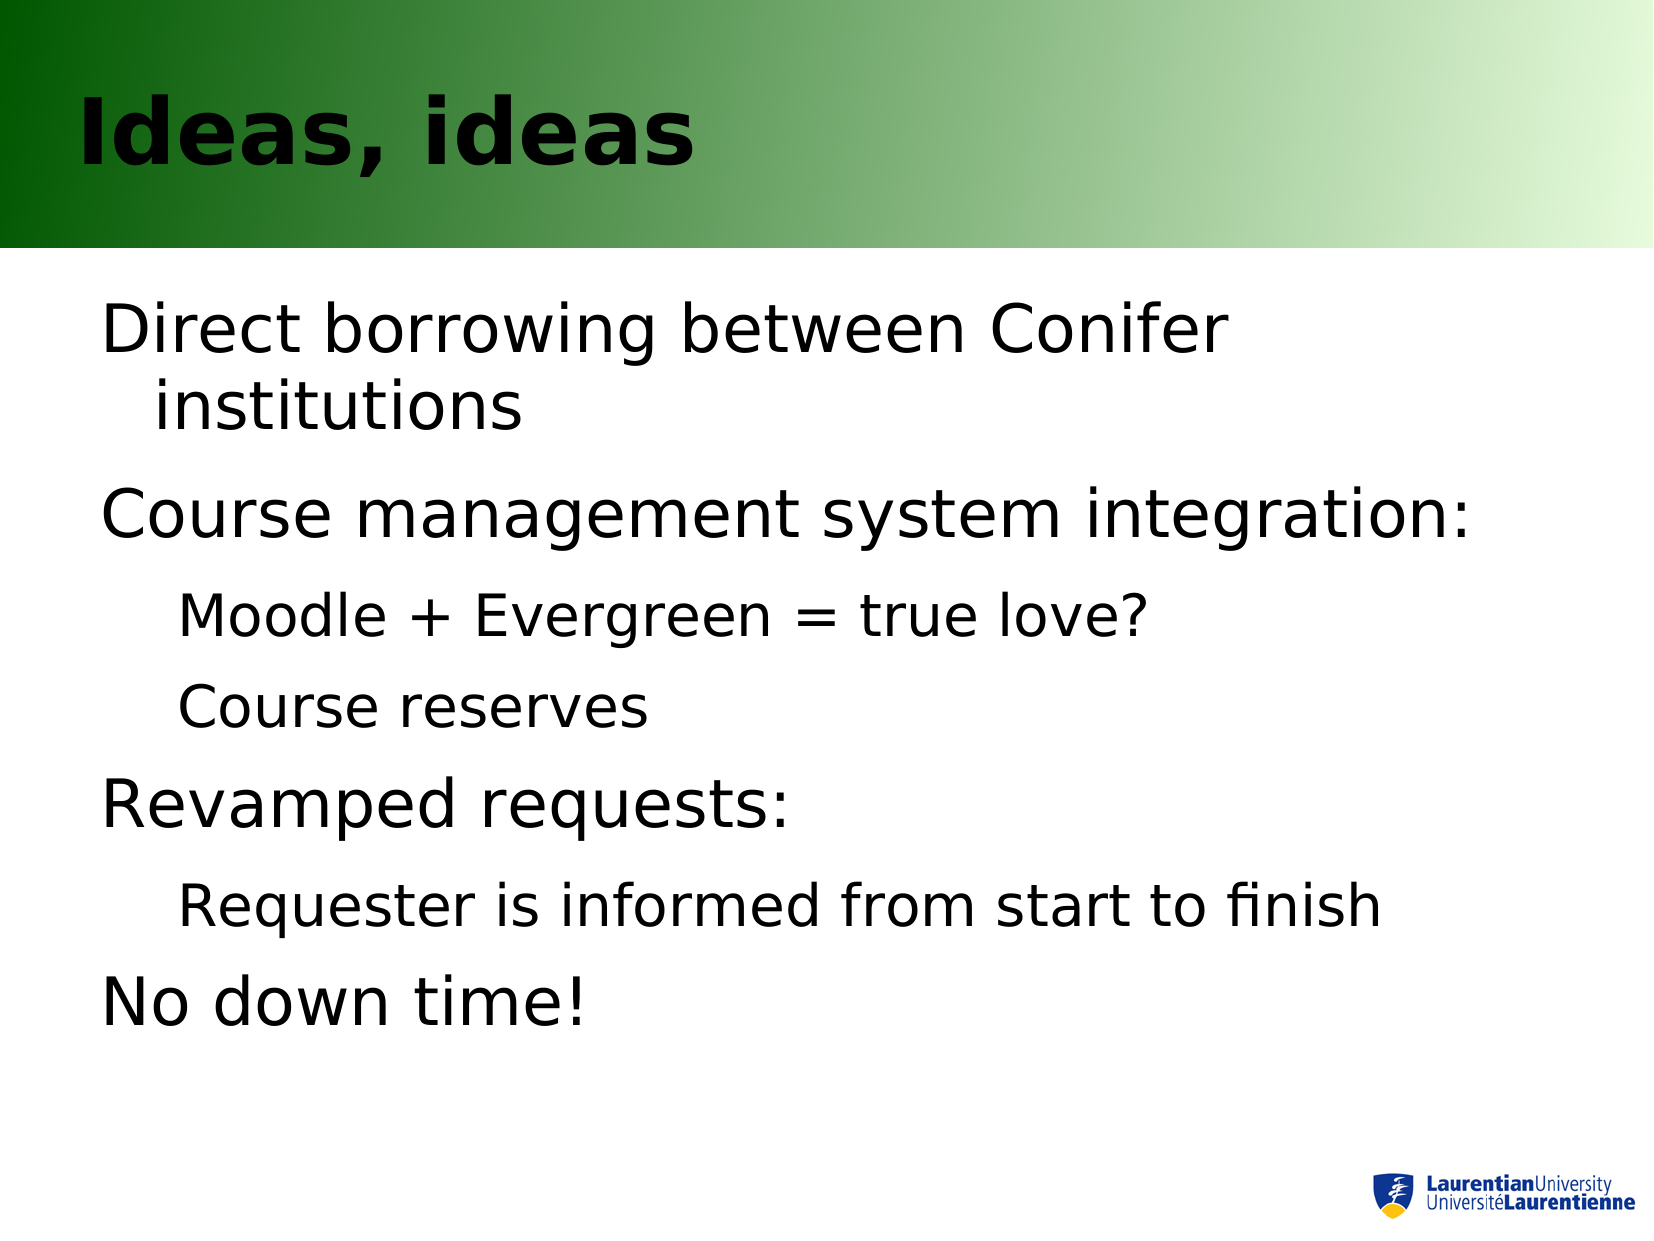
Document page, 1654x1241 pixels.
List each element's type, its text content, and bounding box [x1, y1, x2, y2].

picture [0, 0, 1654, 248]
list Direct borrowing between Conifer institutions Course management system integration: Moodle + Evergreen = true love? Course reserves Revamped requests: Requester is informed from start to finish No down time! [82, 290, 1571, 1094]
picture [1353, 1153, 1654, 1238]
title Ideas, ideas [76, 36, 1565, 229]
